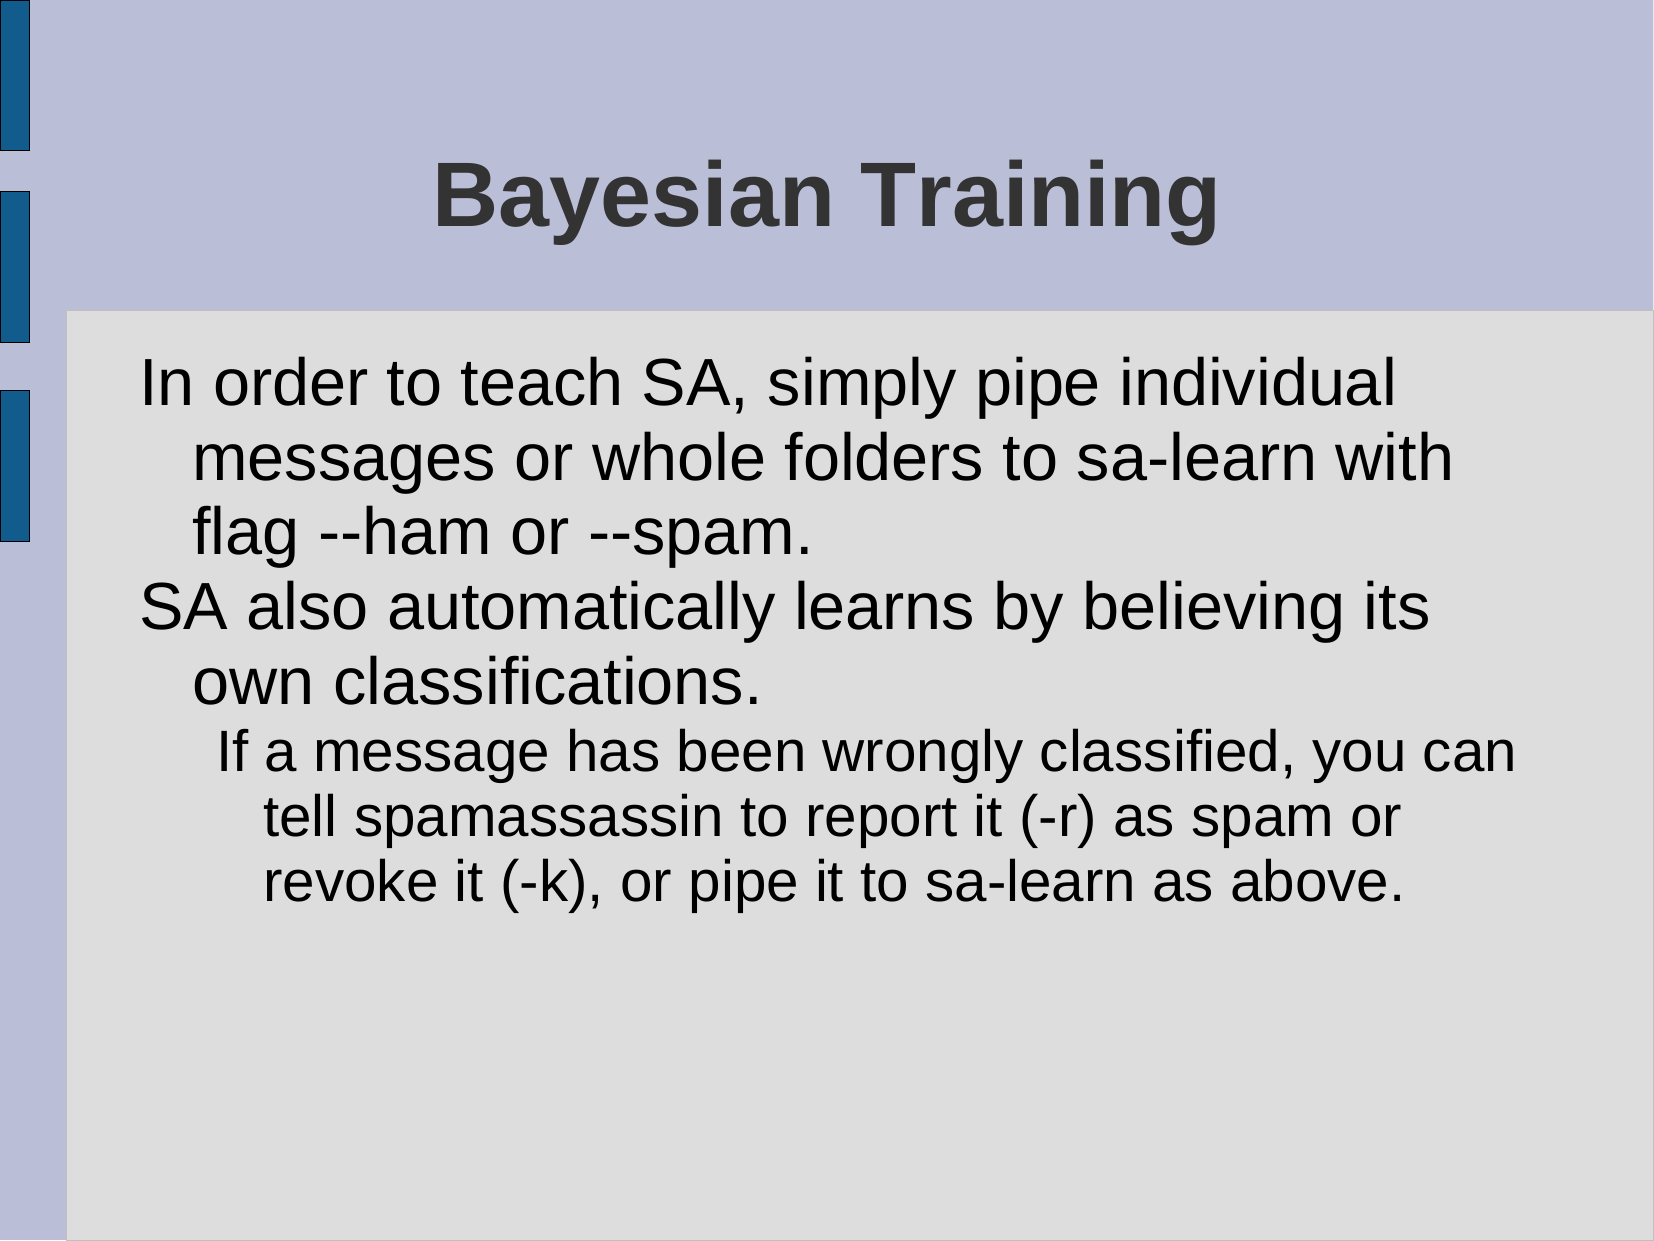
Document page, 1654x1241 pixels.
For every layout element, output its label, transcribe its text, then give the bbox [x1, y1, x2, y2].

title Bayesian Training [121, 91, 1534, 299]
list In order to teach SA, simply pipe individual messages or whole folders to sa-learn with flag --ham or --spam. SA also automatically learns by believing its own classifications. If a message has been wrongly classified, you can tell spamassassin to report it (-r) as spam or revoke it (-k), or pipe it to sa-learn as above. [121, 344, 1534, 1127]
